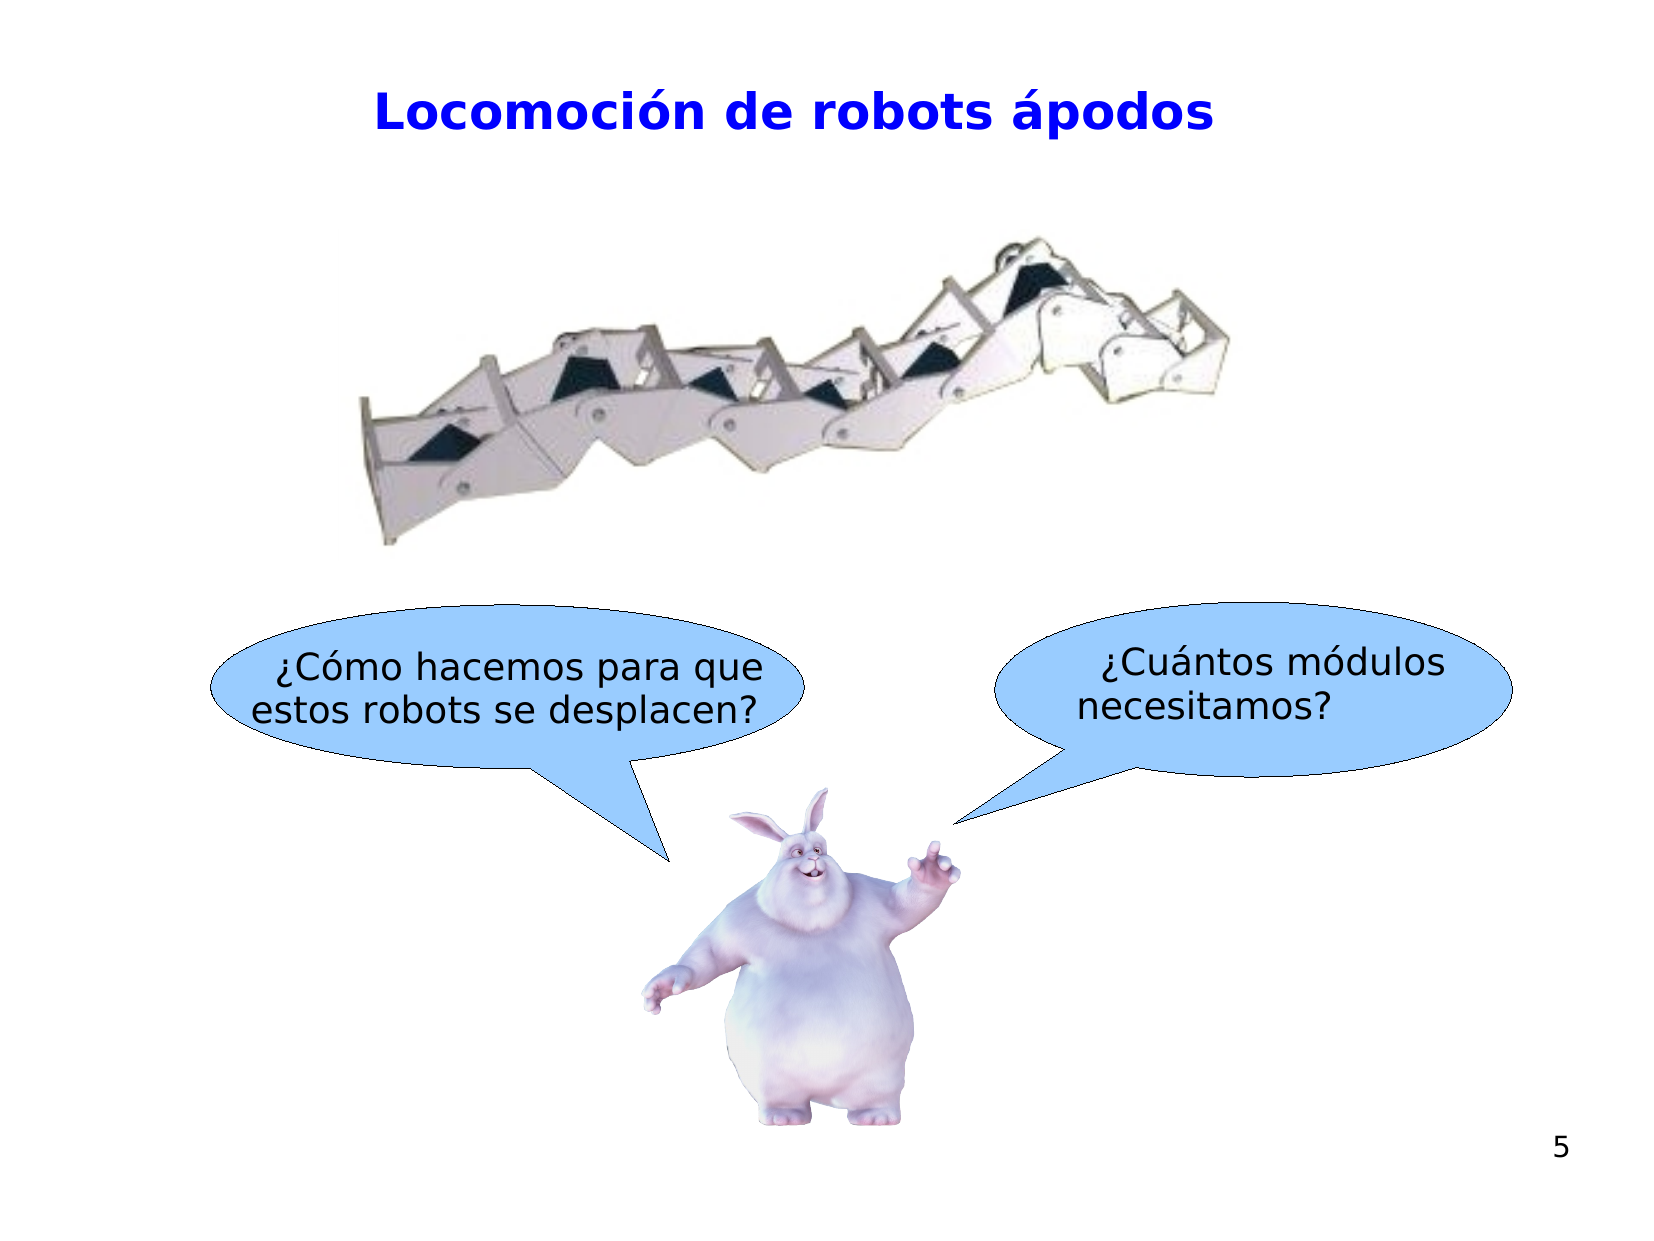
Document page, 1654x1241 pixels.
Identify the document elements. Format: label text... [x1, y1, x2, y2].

text_box [961, 602, 1473, 822]
text_box ¿Cuántos módulos necesitamos? [1061, 633, 1477, 736]
text_box [1477, 645, 1513, 734]
picture [641, 787, 961, 1126]
picture [337, 229, 1243, 561]
text_box Locomoción de robots ápodos [359, 75, 1231, 149]
text_box [210, 654, 235, 719]
text_box [282, 740, 733, 843]
text_box ¿Cómo hacemos para que estos robots se desplacen? [235, 637, 819, 740]
text_box [271, 604, 744, 637]
